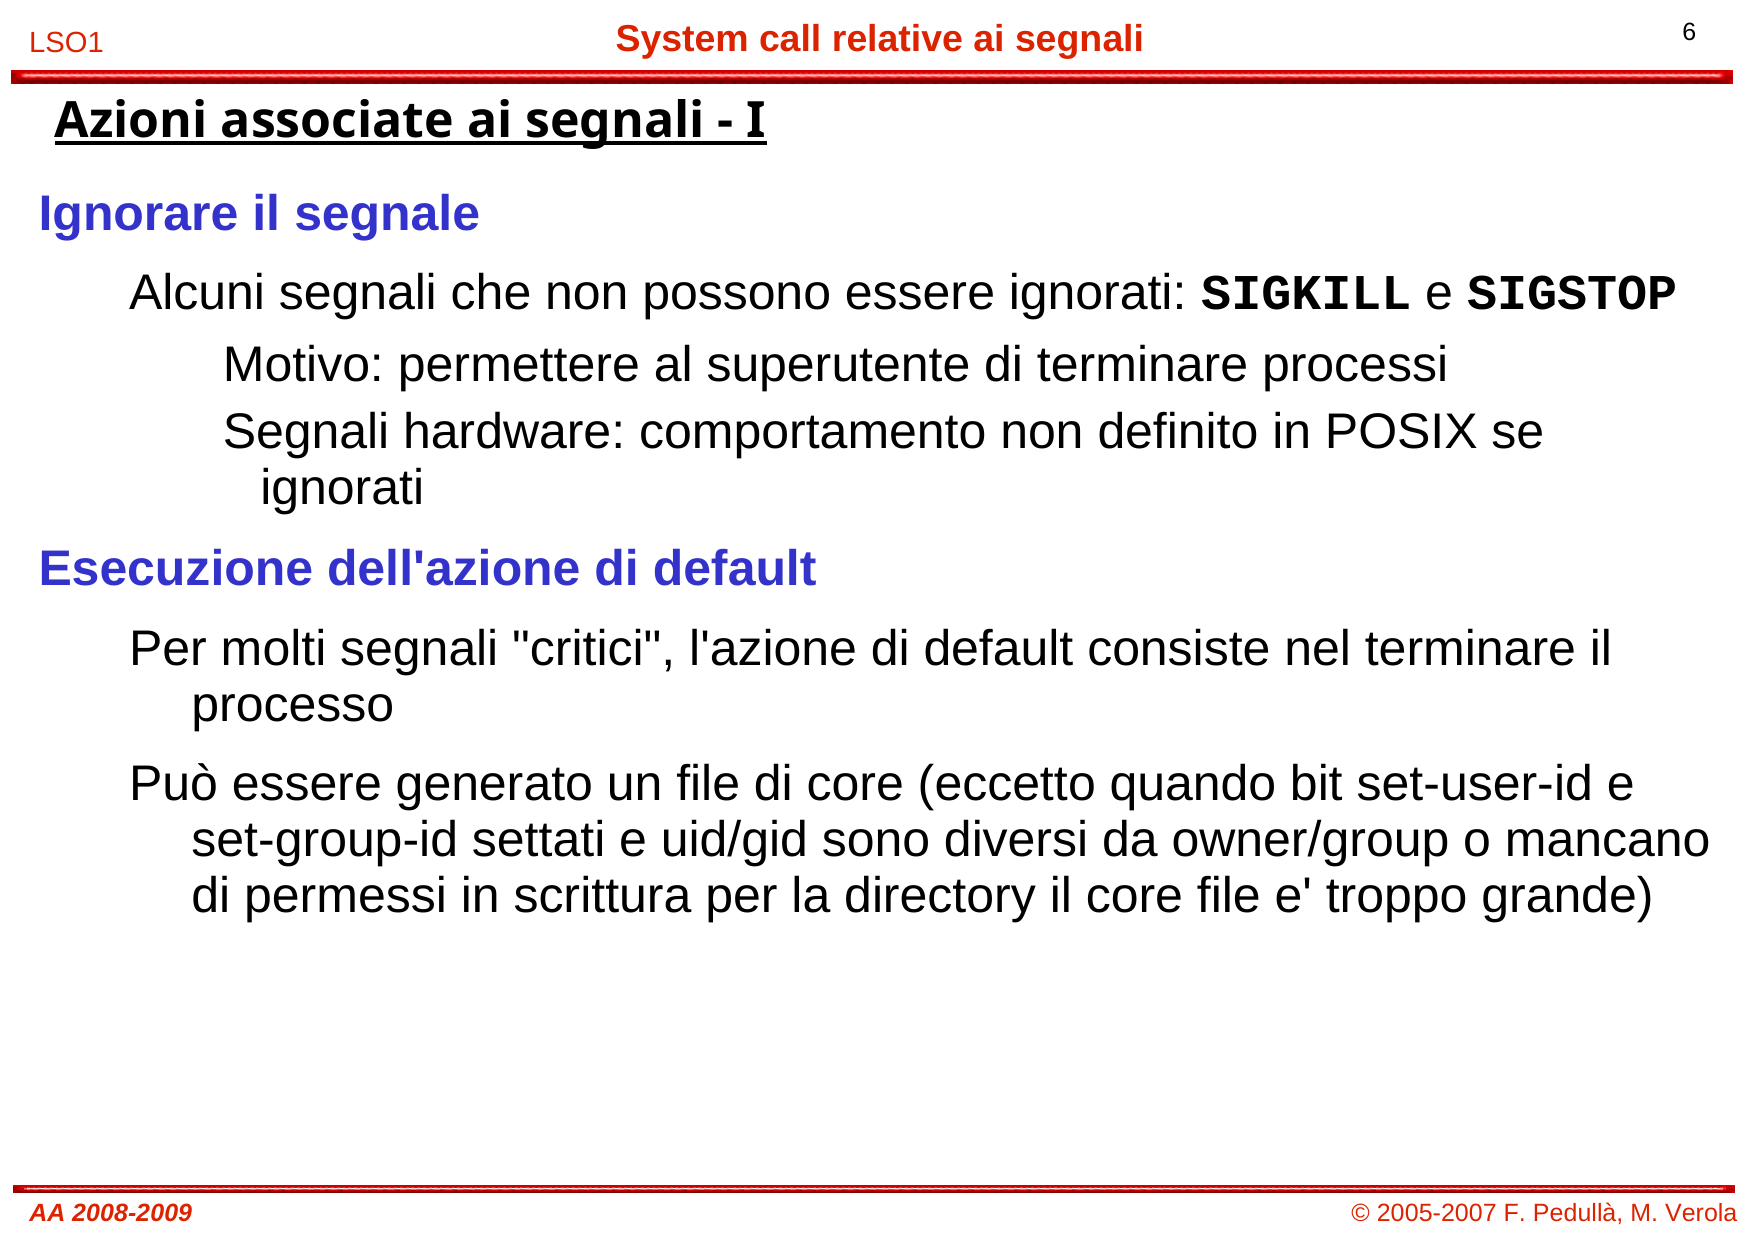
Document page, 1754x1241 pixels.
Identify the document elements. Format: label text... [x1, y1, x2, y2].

picture [11, 70, 1733, 84]
picture [13, 1185, 1735, 1193]
list Ignorare il segnale Alcuni segnali che non possono essere ignorati: SIGKILL e SIGSTOP Motivo: permettere al superutente di terminare processi Segnali hardware: comportamento non definito in POSIX se ignorati Esecuzione dell'azione di default Per molti segnali "critici", l'azione di default consiste nel terminare il processo Può essere generato un file di core (eccetto quando bit set-user-id e set-group-id settati e uid/gid sono diversi da owner/group o mancano di permessi in scrittura per la directory il core file e' troppo grande) [20, 177, 1738, 1176]
title Azioni associate ai segnali - I [40, 72, 1714, 168]
